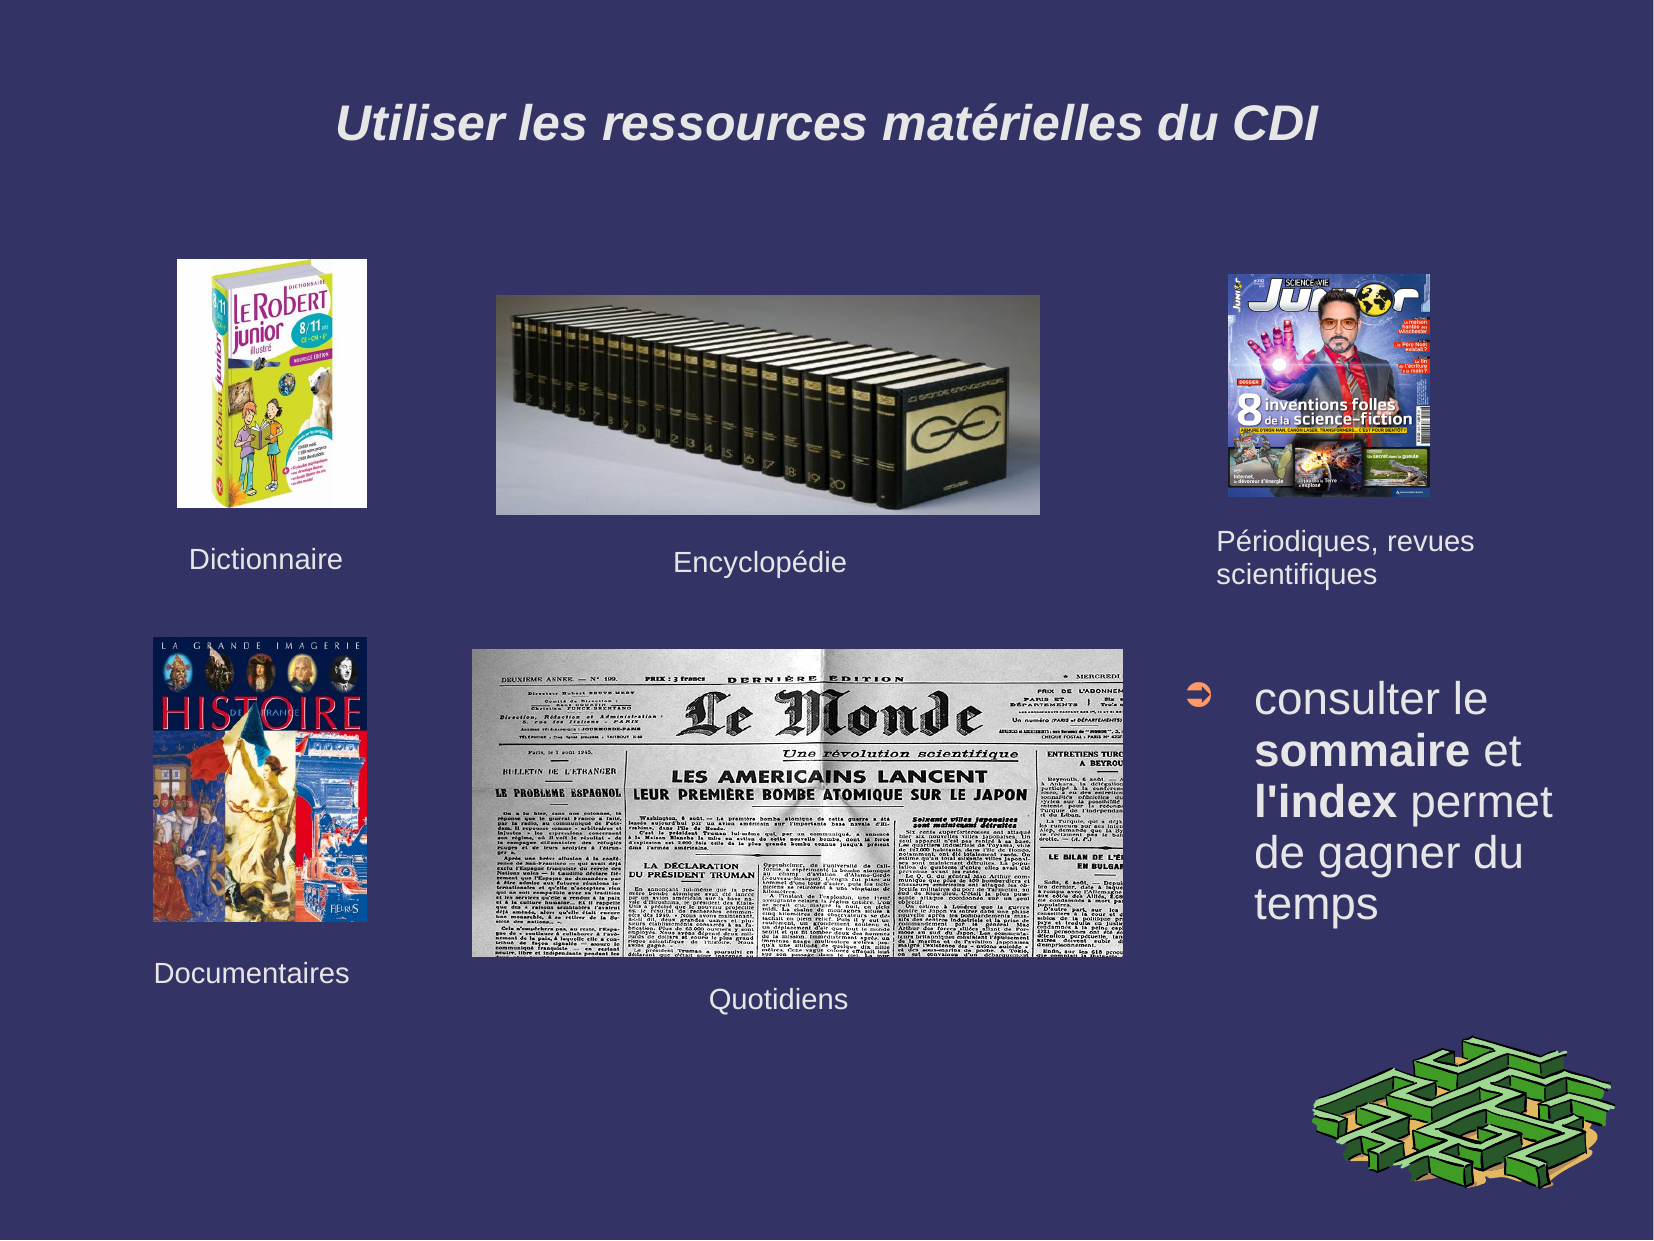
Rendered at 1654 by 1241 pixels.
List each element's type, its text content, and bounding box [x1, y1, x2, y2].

text_box Encyclopédie [590, 545, 858, 579]
title Utiliser les ressources matérielles du CDI [121, 19, 1534, 227]
picture [153, 637, 367, 922]
text_box Dictionnaire [106, 543, 427, 595]
picture [1228, 274, 1430, 497]
text_box Documentaires [70, 956, 385, 990]
picture [496, 295, 1040, 515]
text_box consulter le sommaire et l'index permet de gagner du temps [1171, 673, 1595, 932]
text_box Quotidiens [625, 982, 936, 1016]
picture [472, 649, 1123, 957]
picture [177, 259, 367, 508]
text_box Périodiques, revues scientifiques [1133, 524, 1536, 591]
